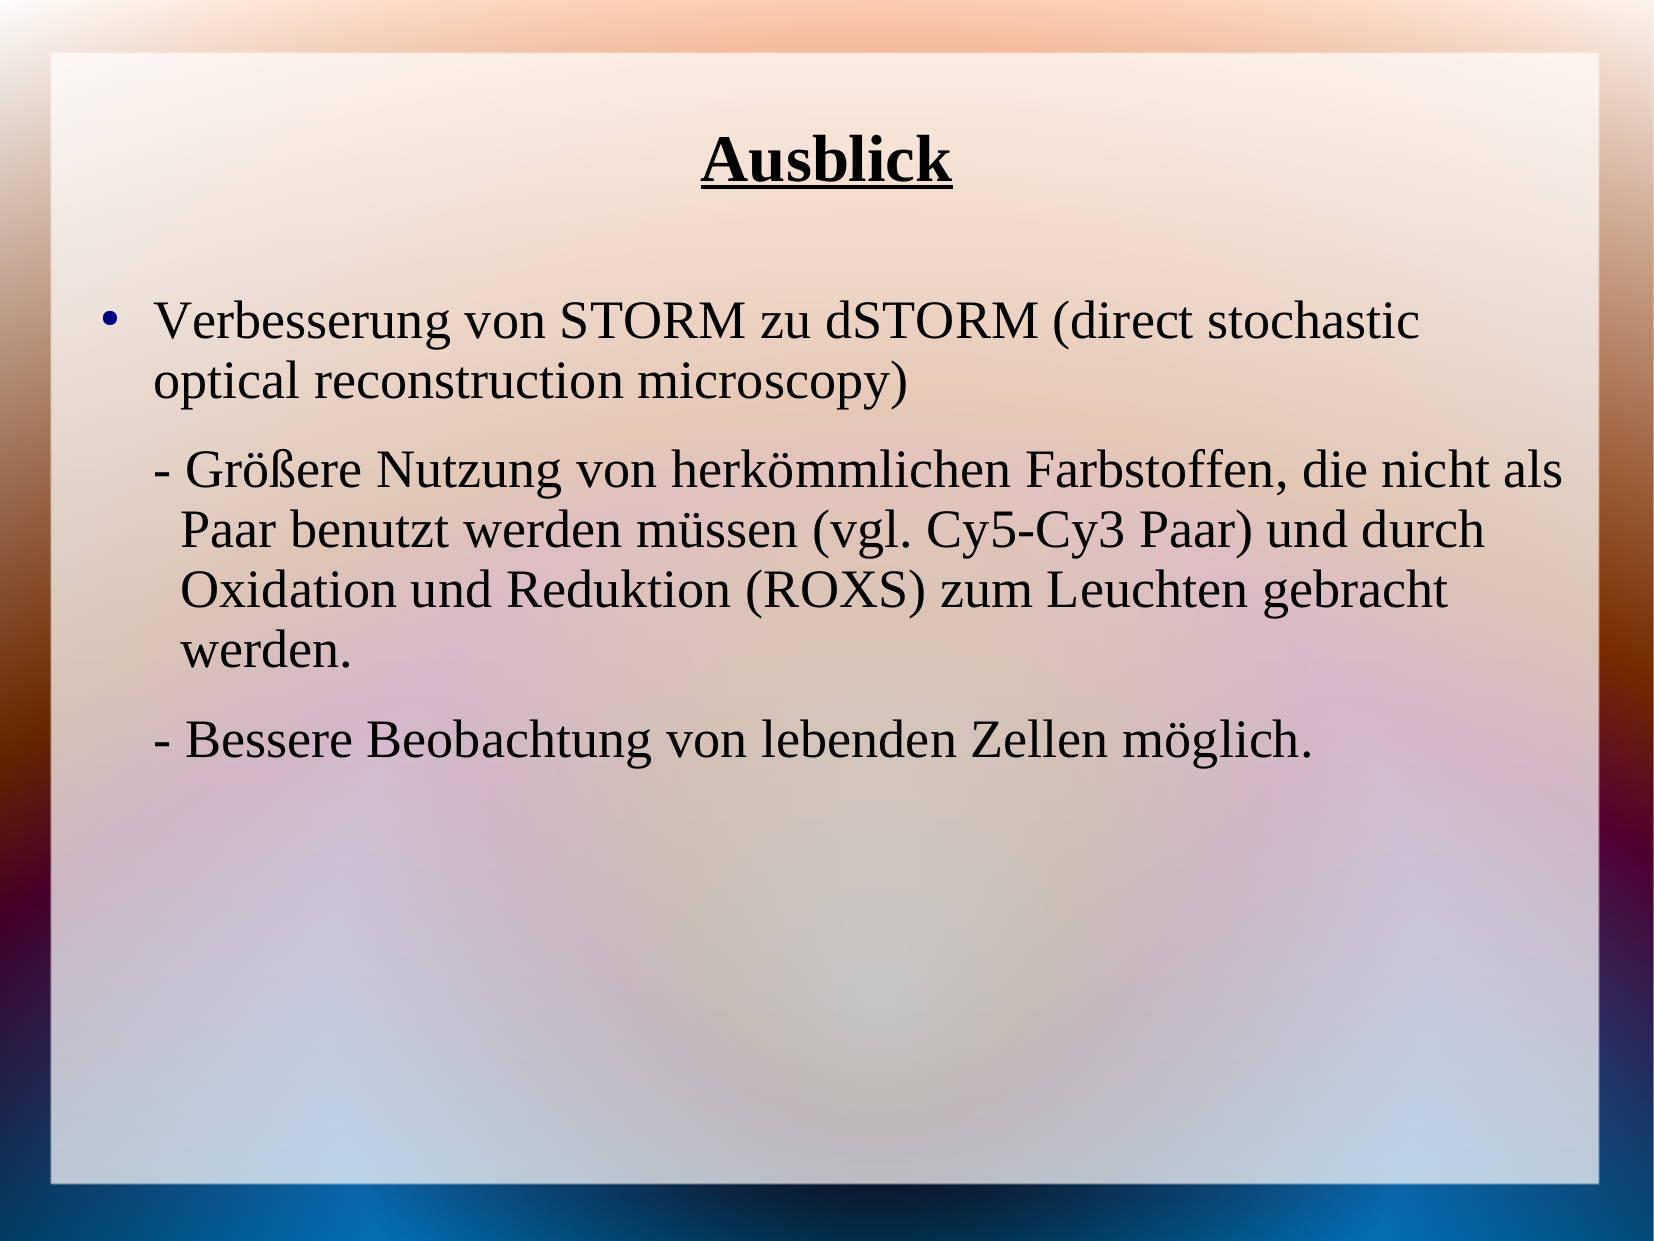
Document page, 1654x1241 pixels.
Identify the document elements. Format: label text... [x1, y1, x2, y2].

list Verbesserung von STORM zu dSTORM (direct stochastic optical reconstruction microscopy) - Größere Nutzung von herkömmlichen Farbstoffen, die nicht als Paar benutzt werden müssen (vgl. Cy5-Cy3 Paar) und durch Oxidation und Reduktion (ROXS) zum Leuchten gebracht werden. - Bessere Beobachtung von lebenden Zellen möglich. [82, 290, 1571, 1034]
title Ausblick [82, 55, 1571, 263]
picture [0, 0, 1654, 1241]
